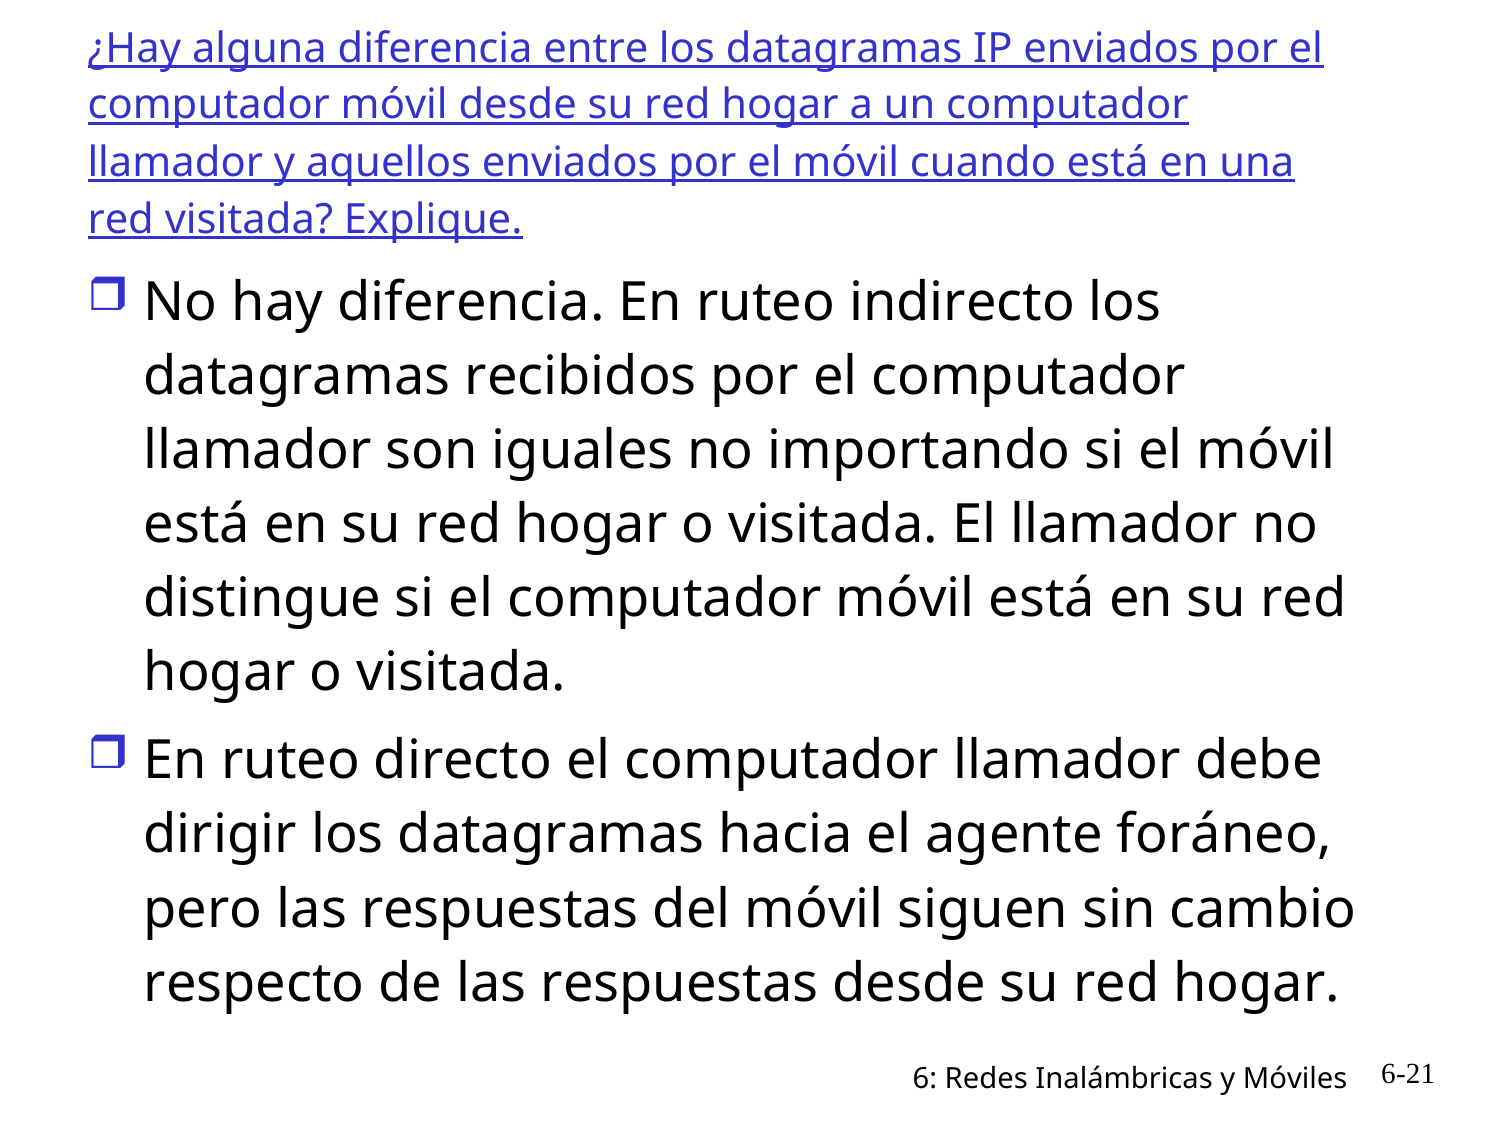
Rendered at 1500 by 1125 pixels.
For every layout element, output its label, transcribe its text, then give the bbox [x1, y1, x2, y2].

list No hay diferencia. En ruteo indirecto los datagramas recibidos por el computador llamador son iguales no importando si el móvil está en su red hogar o visitada. El llamador no distingue si el computador móvil está en su red hogar o visitada. En ruteo directo el computador llamador debe dirigir los datagramas hacia el agente foráneo, pero las respuestas del móvil siguen sin cambio respecto de las respuestas desde su red hogar. [87, 262, 1363, 976]
title ¿Hay alguna diferencia entre los datagramas IP enviados por el computador móvil desde su red hogar a un computador llamador y aquellos enviados por el móvil cuando está en una red visitada? Explique. [87, 23, 1363, 239]
